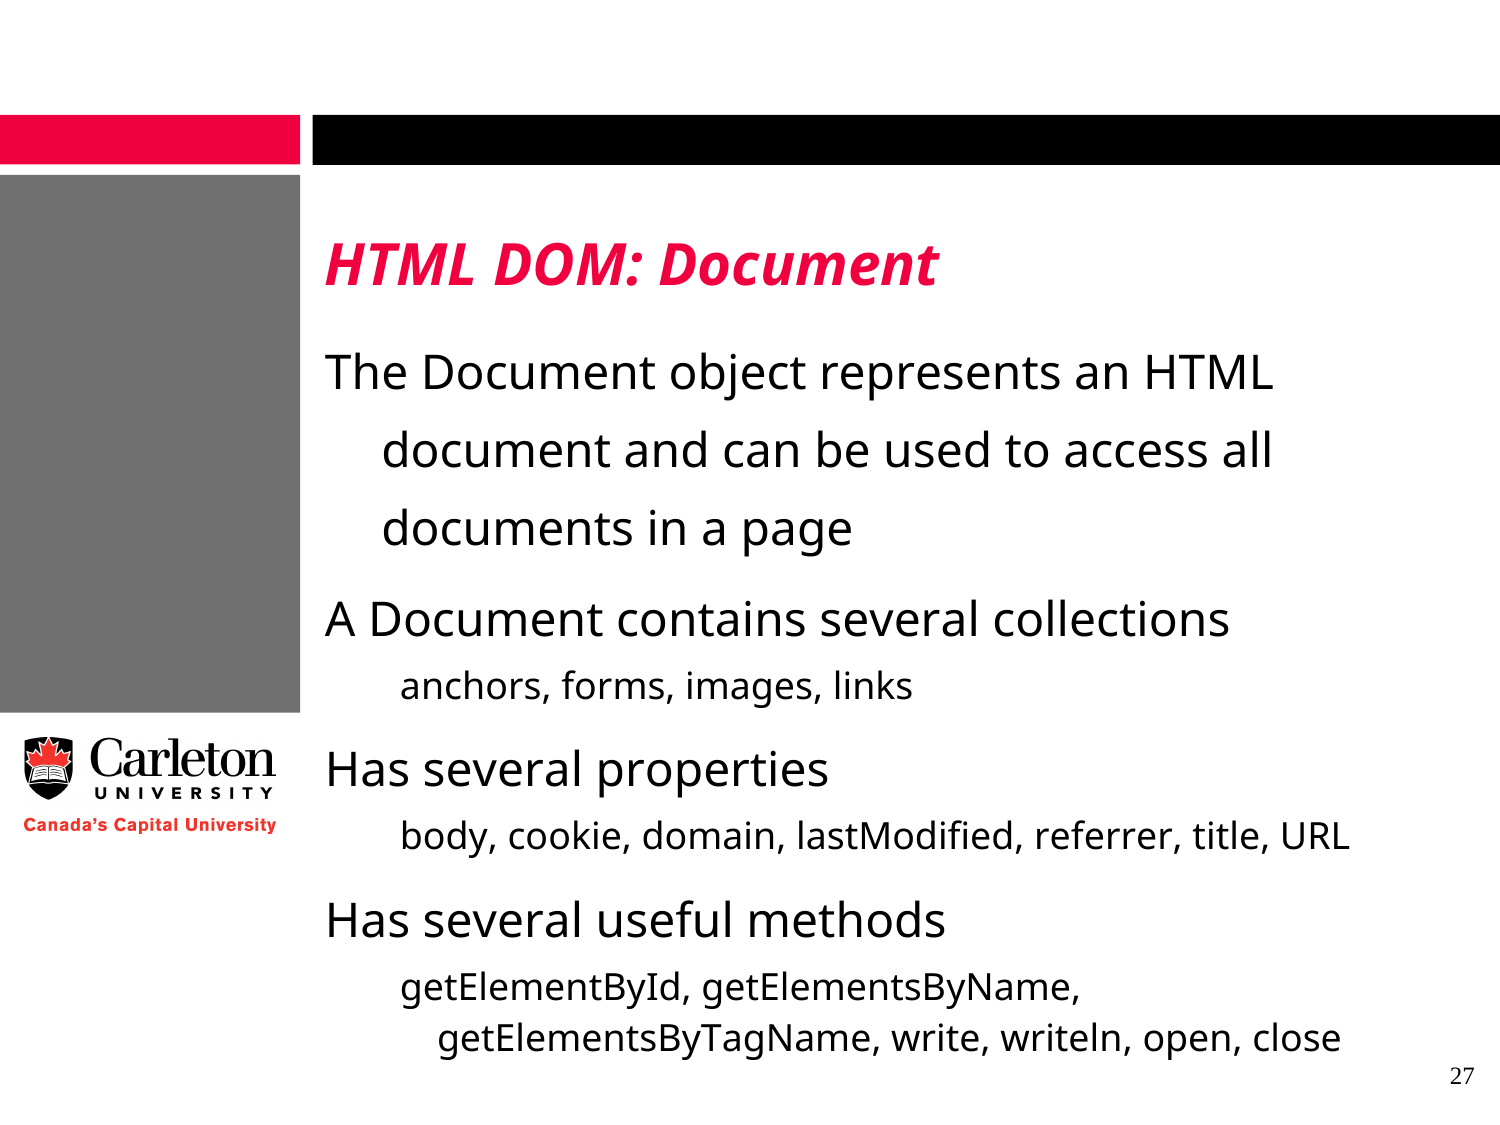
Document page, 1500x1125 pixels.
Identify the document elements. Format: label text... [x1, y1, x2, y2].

list The Document object represents an HTML document and can be used to access all documents in a page A Document contains several collections anchors, forms, images, links Has several properties body, cookie, domain, lastModified, referrer, title, URL Has several useful methods getElementById, getElementsByName, getElementsByTagName, write, writeln, open, close [324, 324, 1450, 1036]
picture [24, 737, 276, 834]
title HTML DOM: Document [324, 194, 1450, 324]
